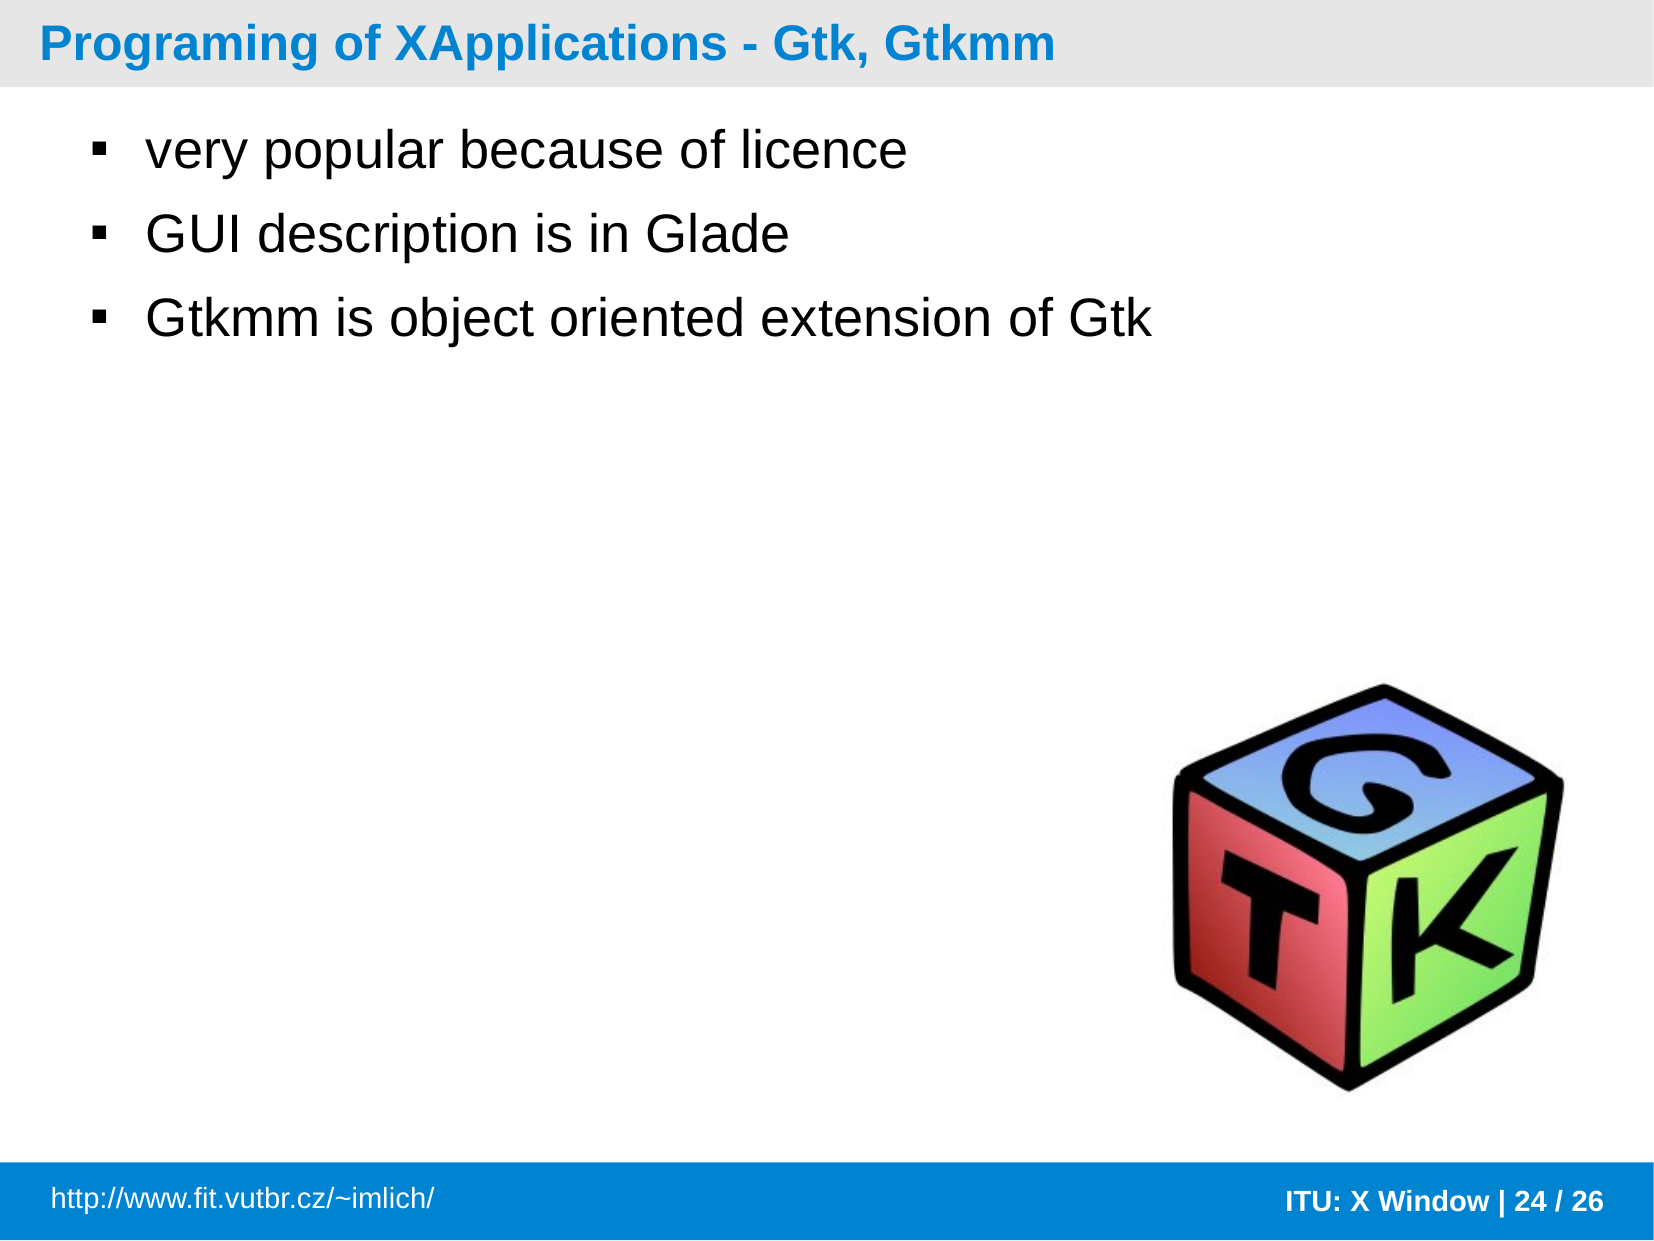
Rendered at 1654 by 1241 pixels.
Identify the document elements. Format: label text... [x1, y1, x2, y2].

picture [1162, 674, 1569, 1097]
list very popular because of licence GUI description is in Glade Gtkmm is object oriented extension of Gtk [75, 119, 1564, 1111]
title Programing of XApplications - Gtk, Gtkmm [39, 5, 1615, 81]
